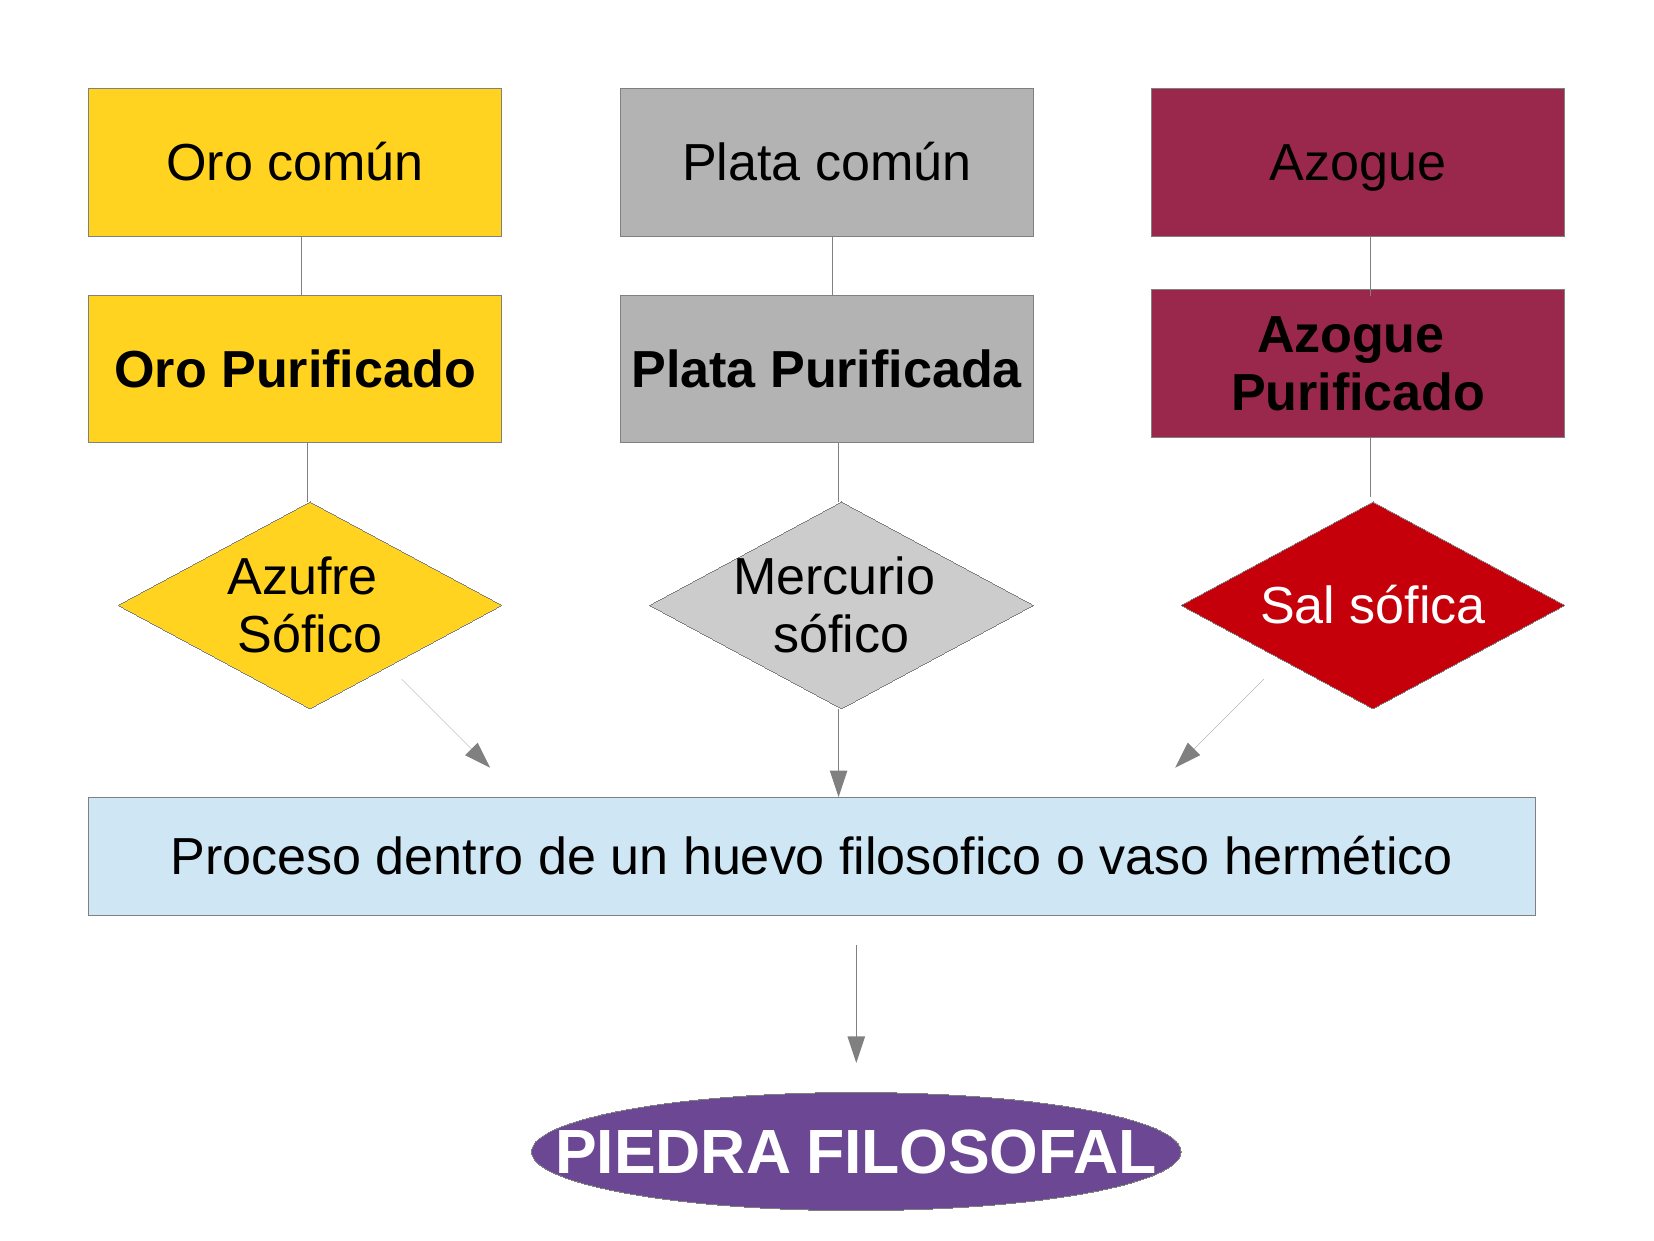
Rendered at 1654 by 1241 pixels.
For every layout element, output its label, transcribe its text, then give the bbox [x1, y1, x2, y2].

text_box Proceso dentro de un huevo filosofico o vaso hermético [88, 797, 1536, 916]
text_box Azogue [1151, 88, 1565, 237]
text_box Azogue Purificado [1151, 289, 1565, 438]
text_box Plata Purificada [620, 295, 1034, 443]
text_box Sal sófica [1181, 501, 1565, 709]
text_box Mercurio sófico [649, 501, 1034, 709]
text_box Oro Purificado [88, 295, 502, 443]
text_box PIEDRA FILOSOFAL [531, 1092, 1182, 1211]
text_box Plata común [620, 88, 1034, 237]
text_box Azufre Sófico [118, 501, 502, 709]
text_box Oro común [88, 88, 502, 237]
